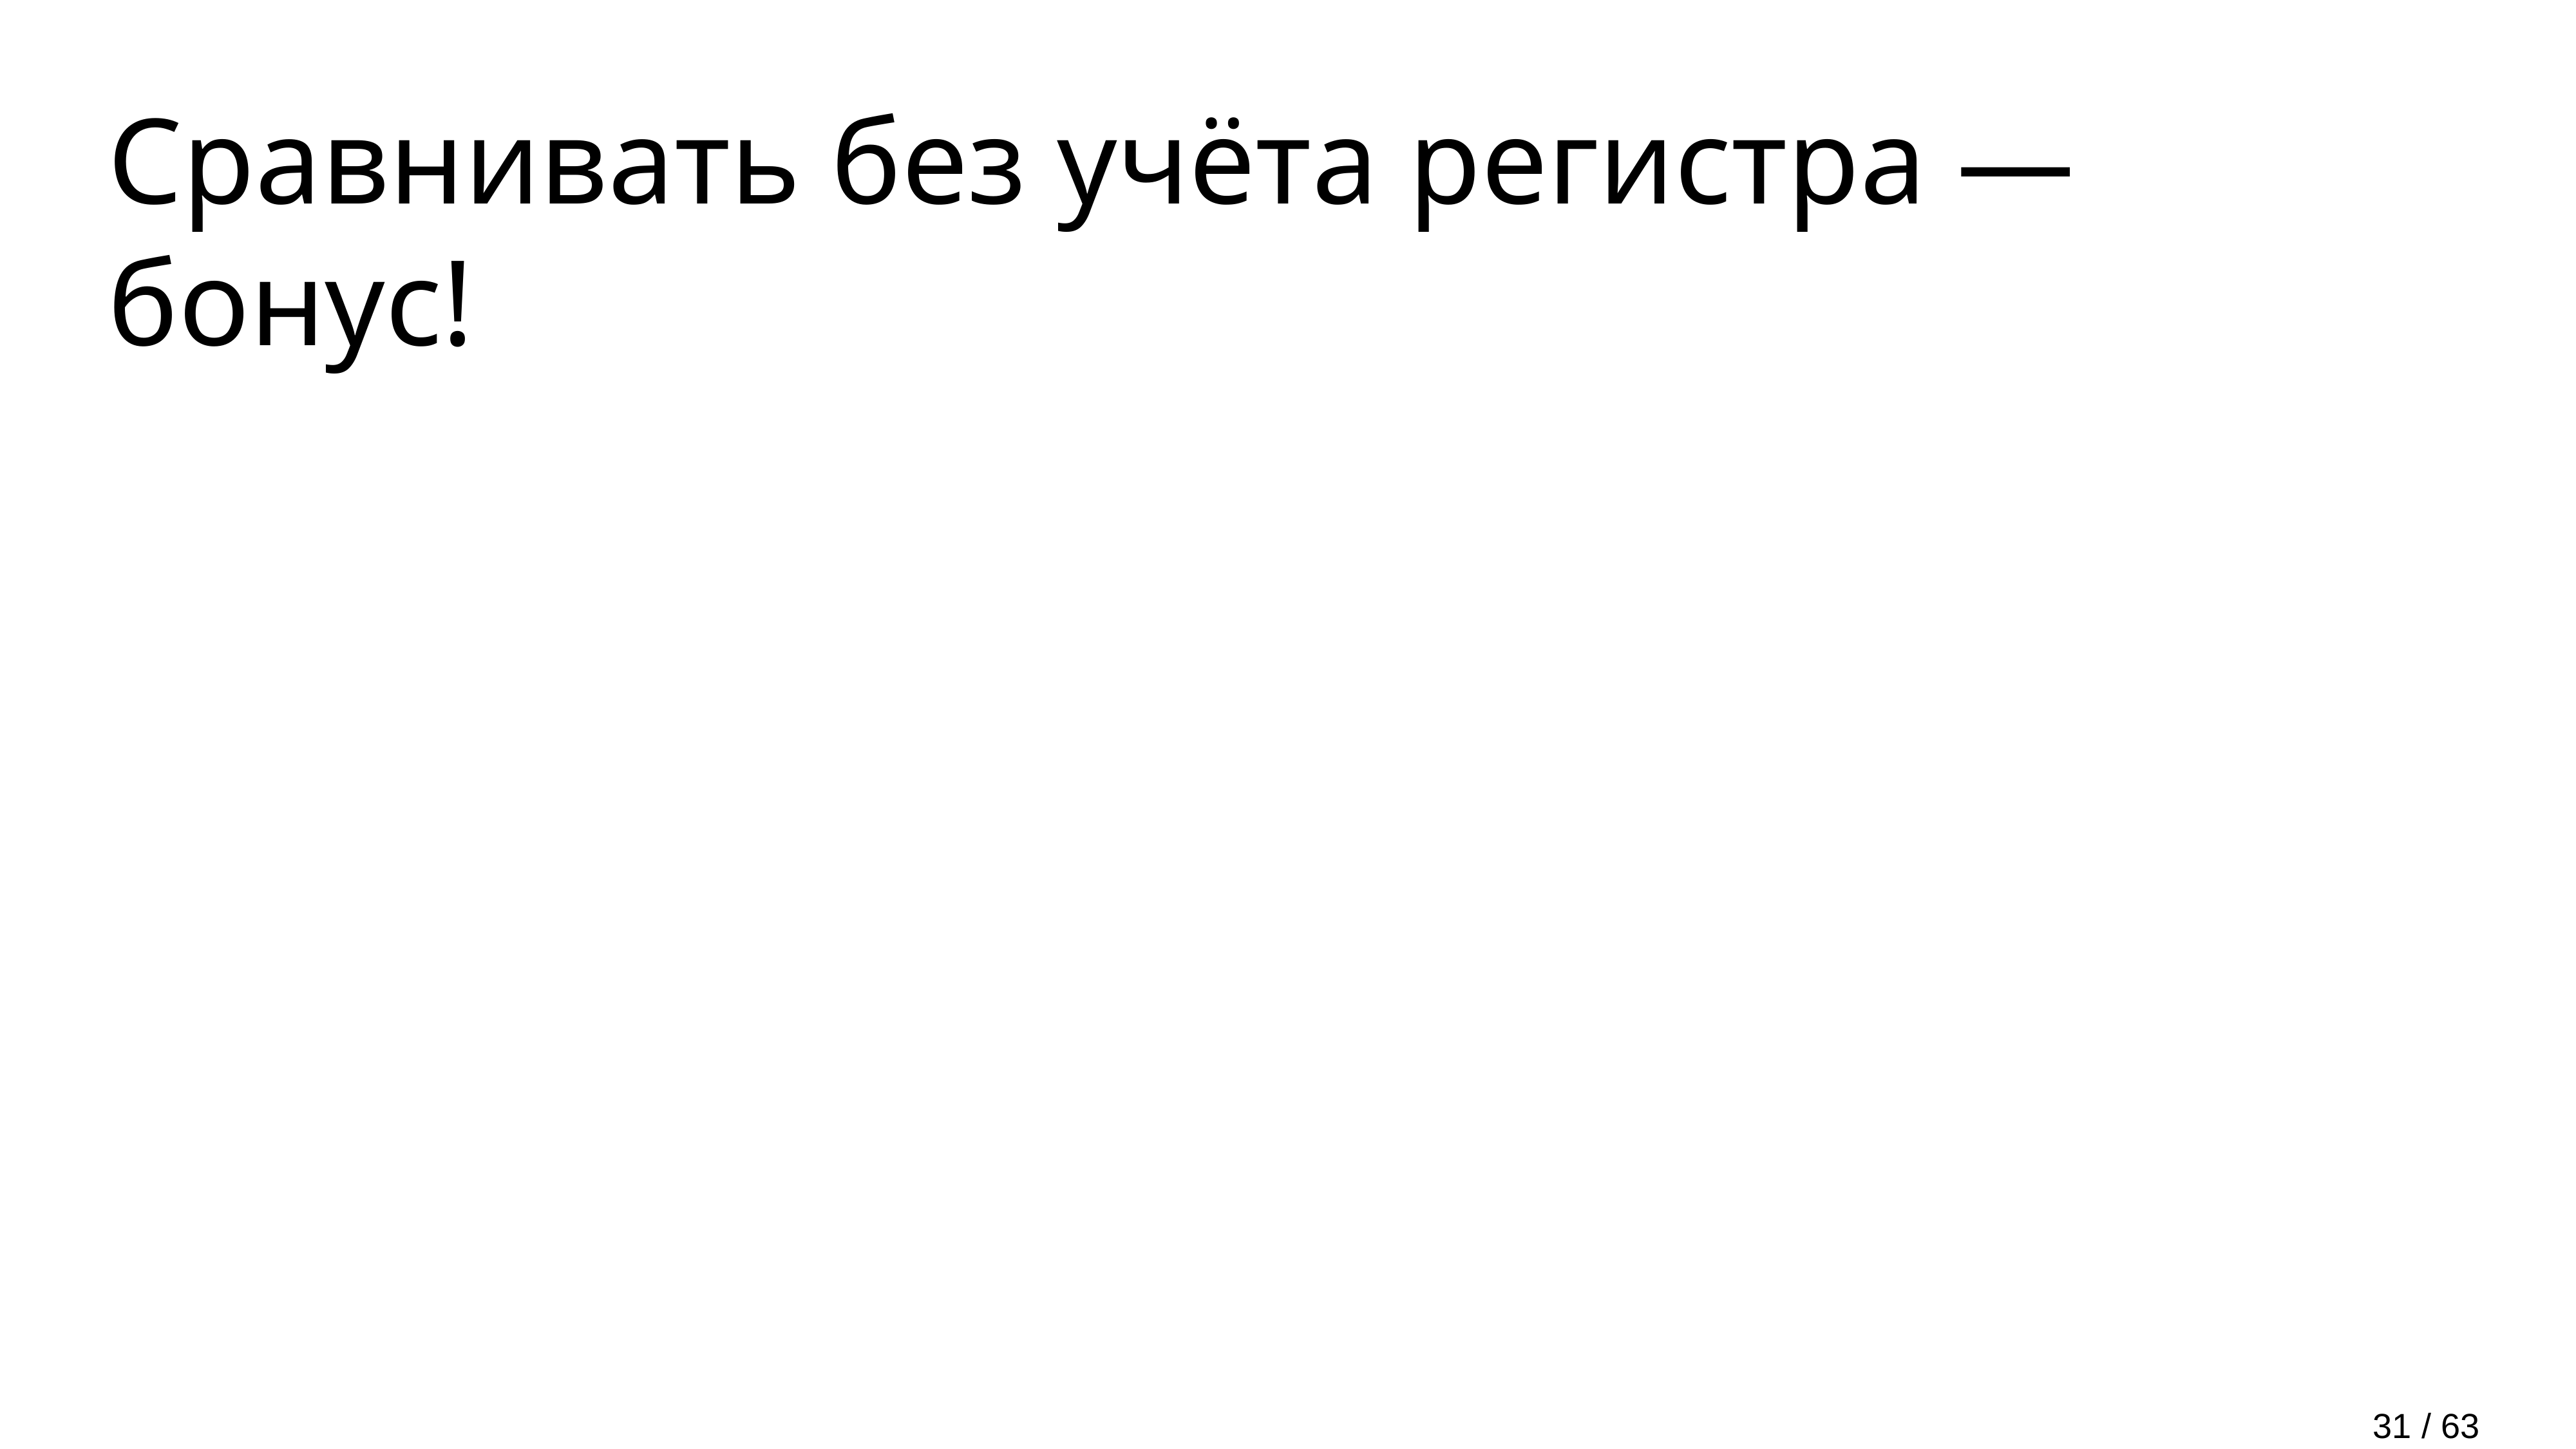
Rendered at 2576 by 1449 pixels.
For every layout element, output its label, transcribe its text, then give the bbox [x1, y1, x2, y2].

title Сравнивать без учёта регистра — бонус! [108, 80, 2468, 242]
text_box <number> / 63 [2363, 1402, 2576, 1449]
